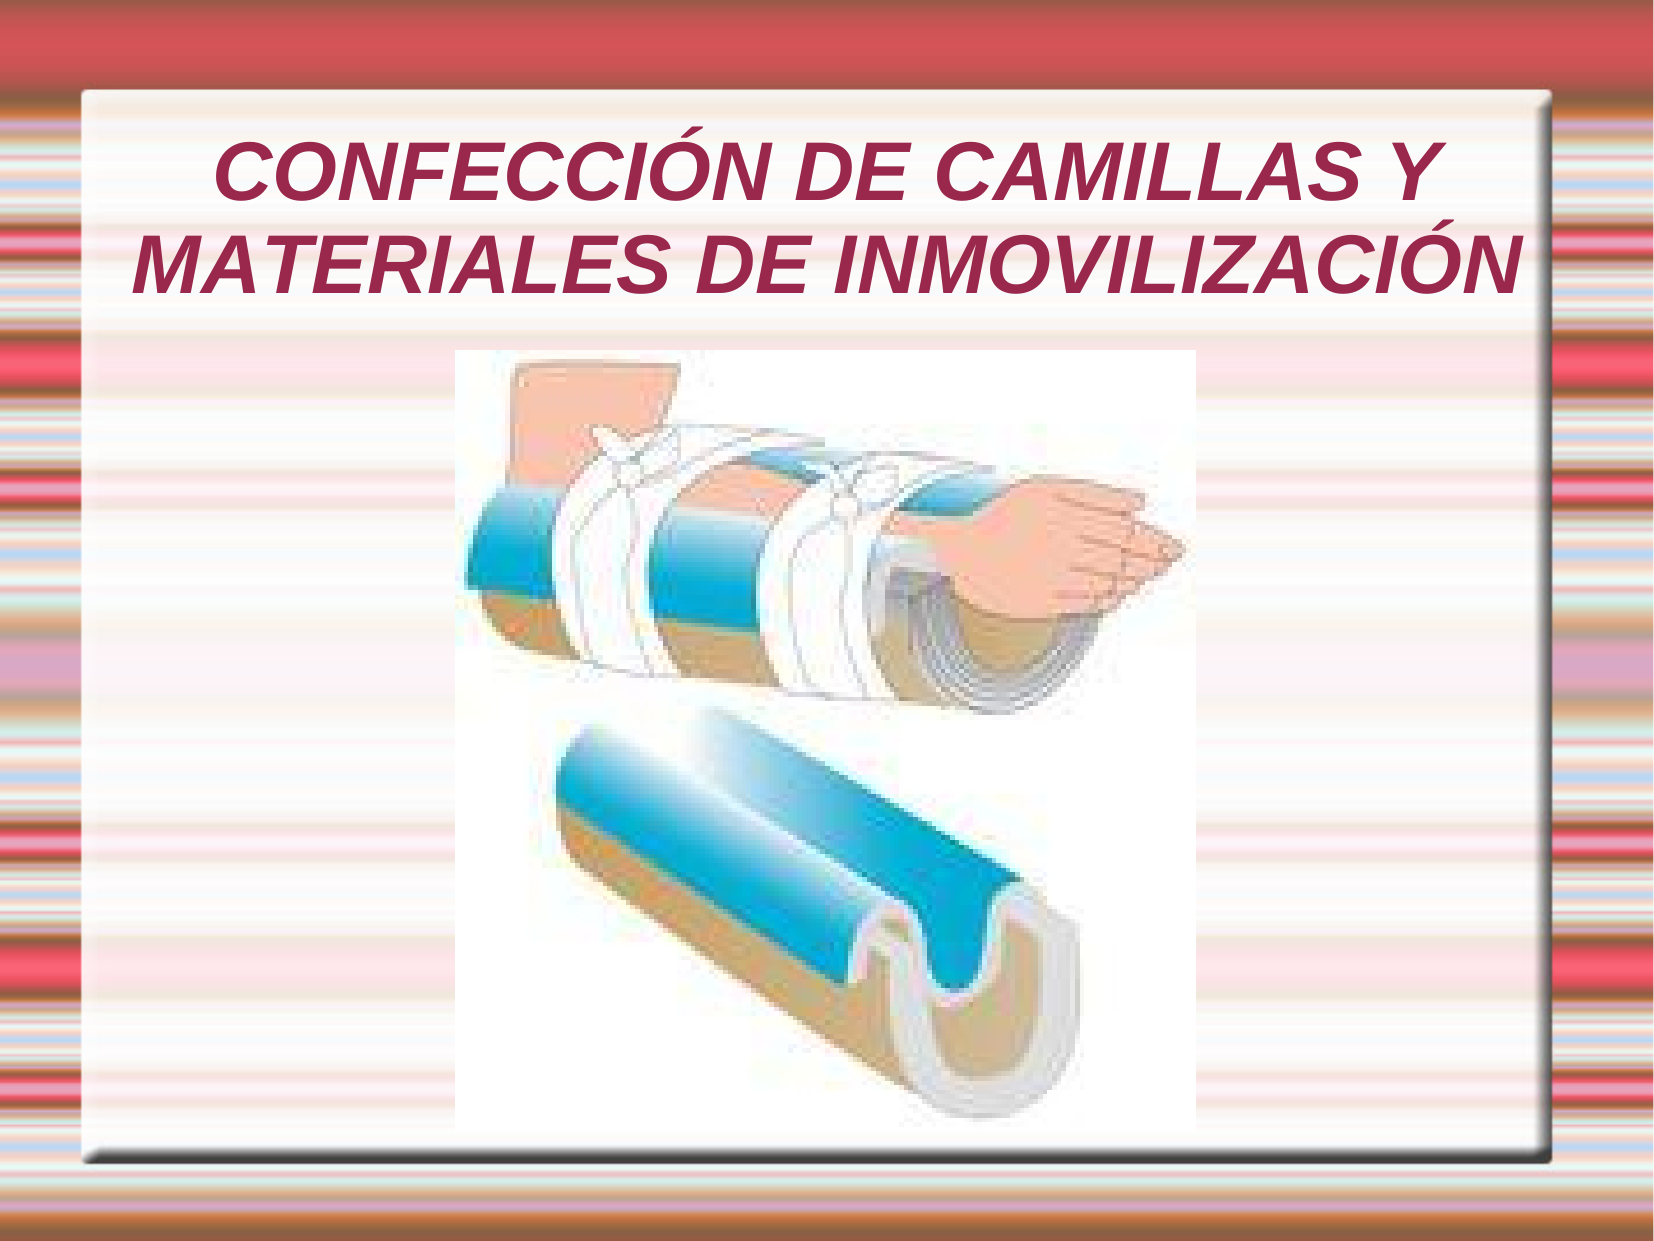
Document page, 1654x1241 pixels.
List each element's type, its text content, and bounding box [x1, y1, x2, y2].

title CONFECCIÓN DE CAMILLAS Y MATERIALES DE INMOVILIZACIÓN [121, 114, 1534, 322]
picture [0, 0, 1654, 1241]
